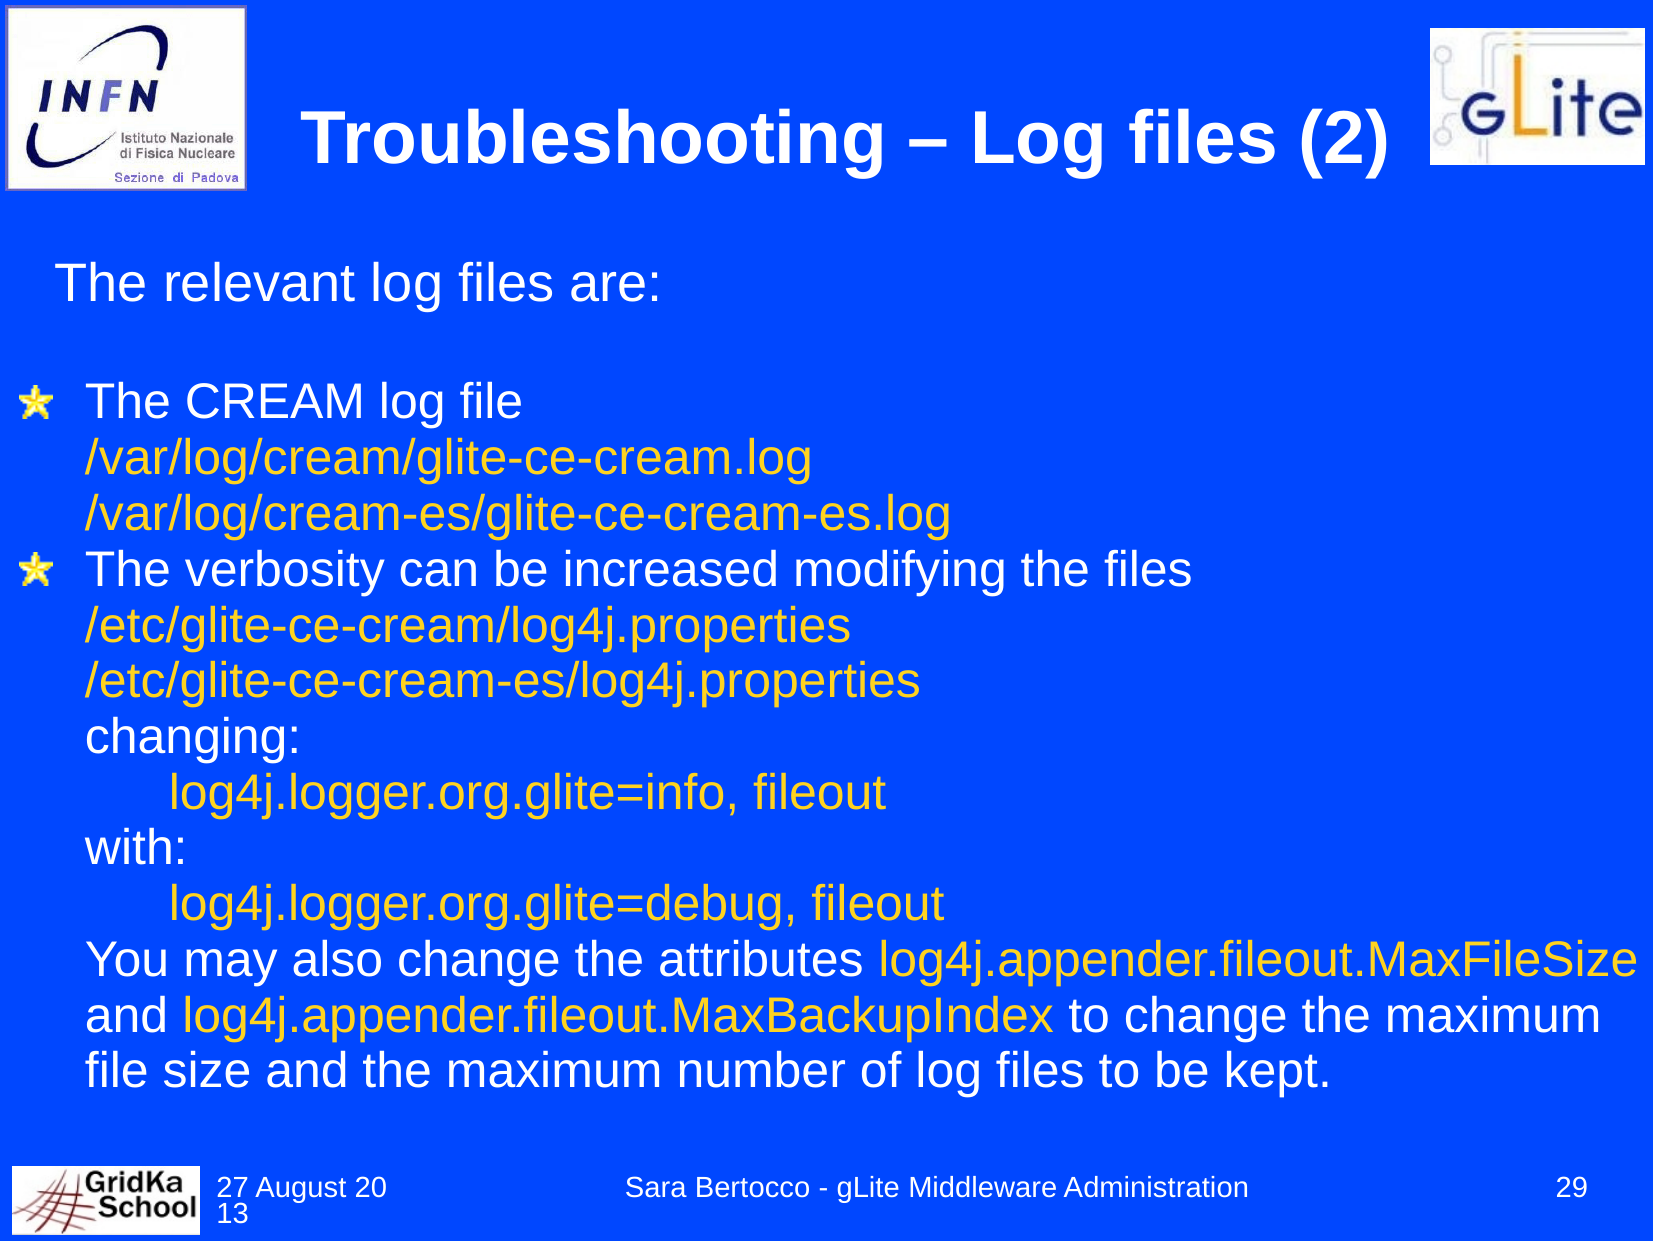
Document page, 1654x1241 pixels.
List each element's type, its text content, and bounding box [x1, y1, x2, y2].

picture [1430, 28, 1645, 165]
picture [12, 1166, 200, 1235]
title Troubleshooting – Log files (2) [21, 25, 1645, 245]
text_box The relevant log files are: The CREAM log file /var/log/cream/glite-ce-cream.log /var/log/cream-es/glite-ce-cream-es.log The verbosity can be increased modifying the files /etc/glite-ce-cream/log4j.properties /etc/glite-ce-cream-es/log4j.properties changing: log4j.logger.org.glite=info, fileout with: log4j.logger.org.glite=debug, fileout You may also change the attributes log4j.appender.fileout.MaxFileSize and log4j.appender.fileout.MaxBackupIndex to change the maximum file size and the maximum number of log files to be kept. [4, 245, 1653, 1106]
picture [5, 5, 247, 191]
